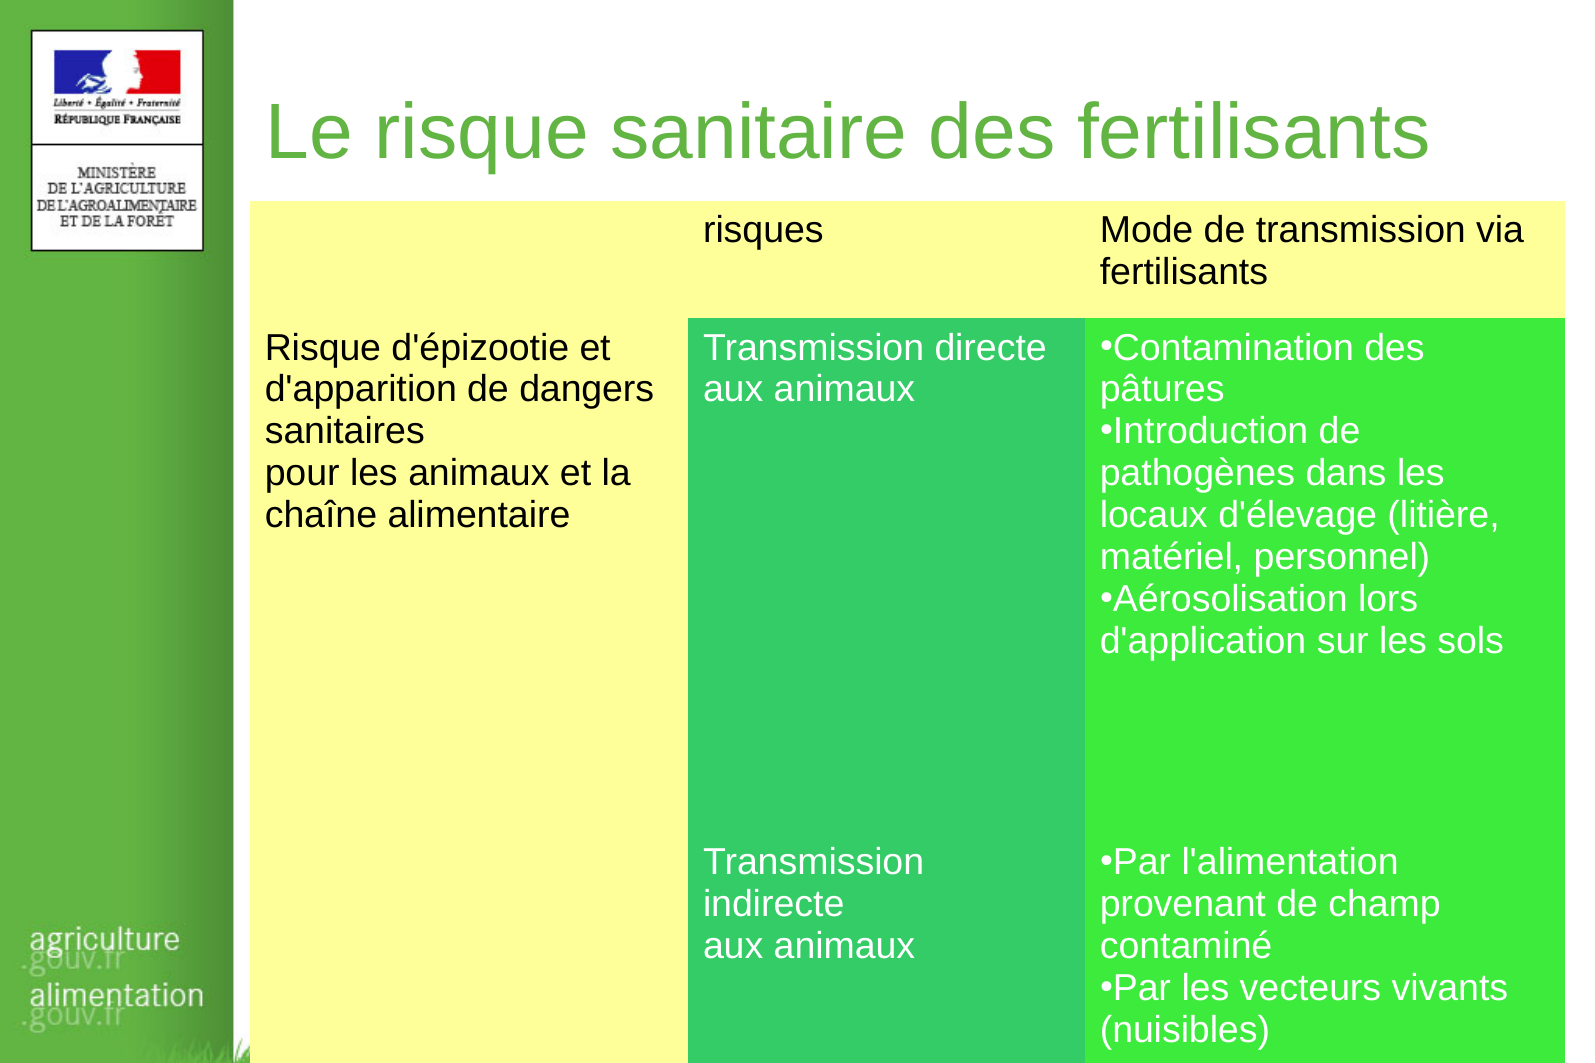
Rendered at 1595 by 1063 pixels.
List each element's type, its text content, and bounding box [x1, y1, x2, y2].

table_header risques [688, 201, 1085, 318]
table_cell Transmission directe aux animaux [688, 318, 1085, 833]
picture [0, 0, 1595, 1063]
table_cell Contamination des pâtures Introduction de pathogènes dans les locaux d'élevage (litière, matériel, personnel) Aérosolisation lors d'application sur les sols [1085, 318, 1565, 833]
table_cell Transmission indirecte aux animaux [688, 833, 1085, 1063]
title Le risque sanitaire des fertilisants [265, 42, 1536, 201]
table_header Mode de transmission via fertilisants [1085, 201, 1565, 318]
table_cell Risque d'épizootie et d'apparition de dangers sanitaires pour les animaux et la chaîne alimentaire [250, 318, 688, 1063]
table_header [250, 201, 688, 318]
table_cell Par l'alimentation provenant de champ contaminé Par les vecteurs vivants (nuisibles) [1085, 833, 1565, 1063]
